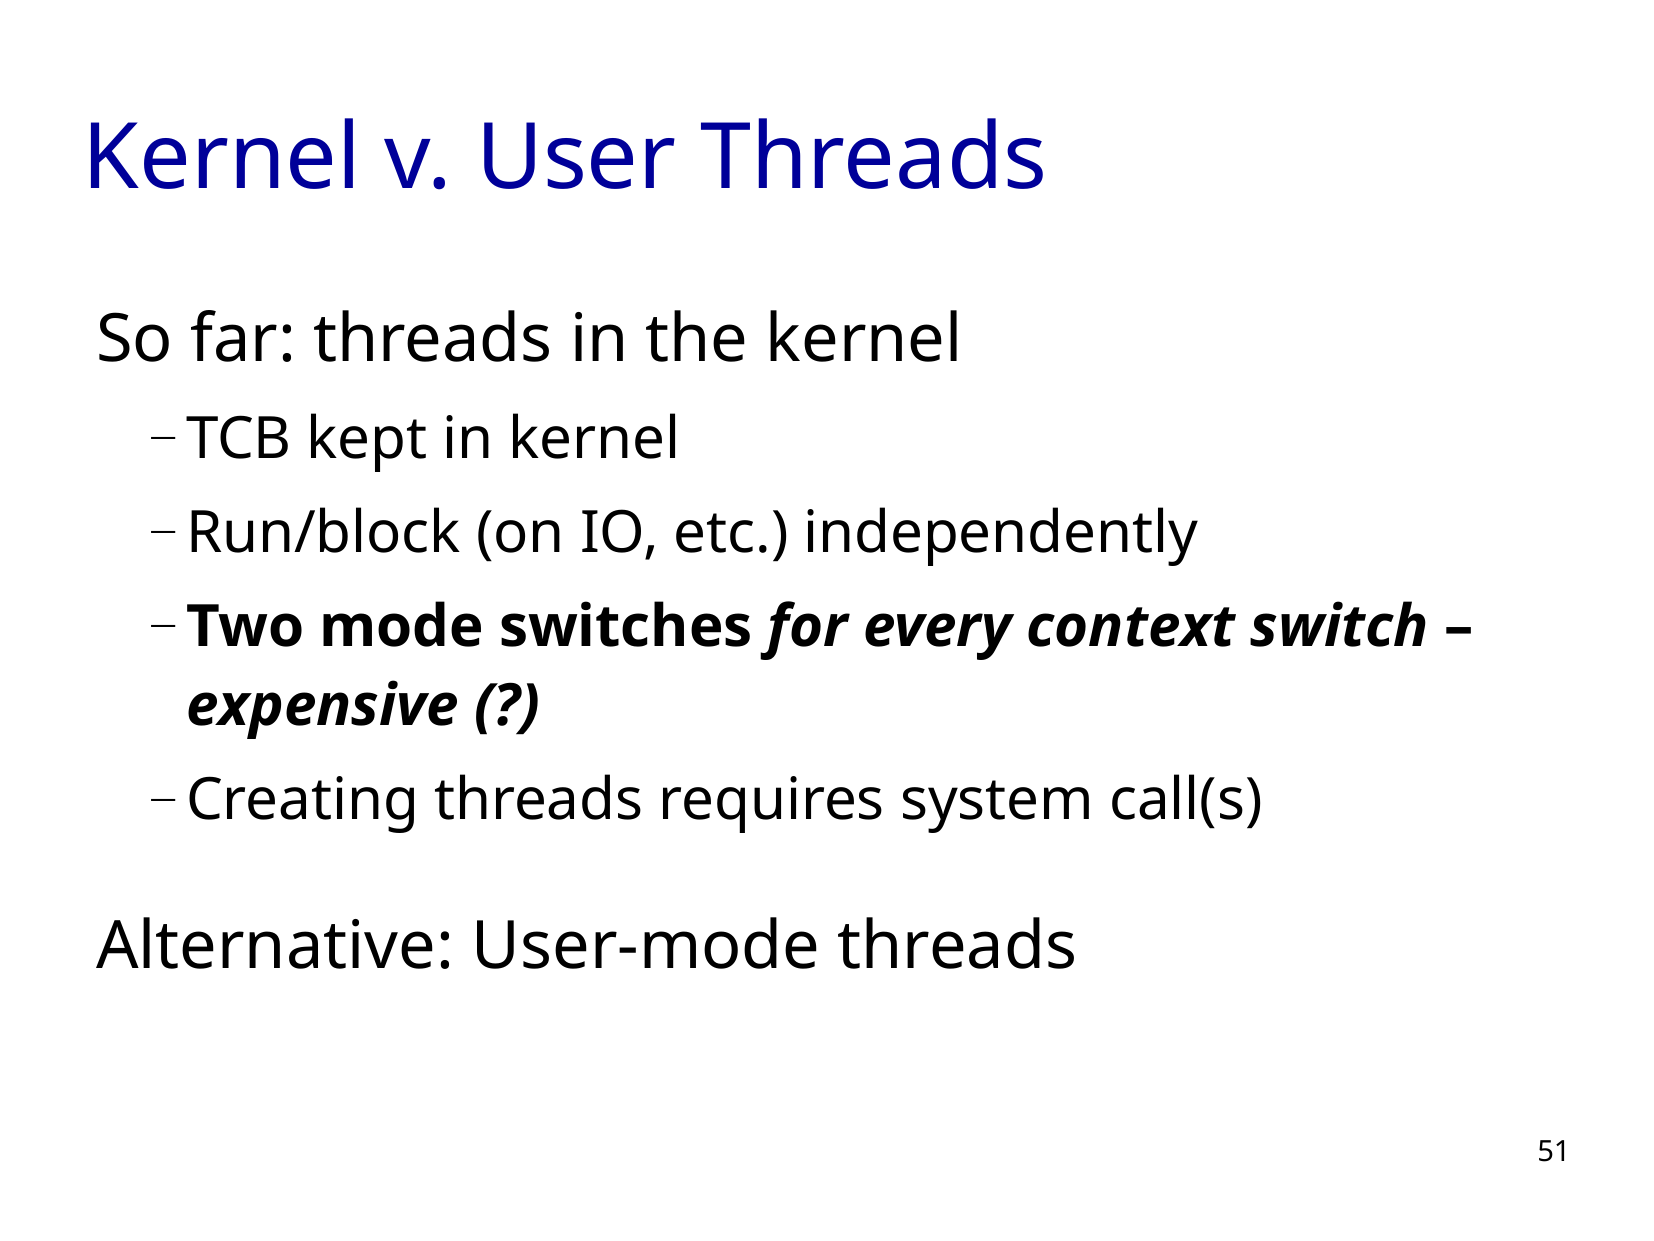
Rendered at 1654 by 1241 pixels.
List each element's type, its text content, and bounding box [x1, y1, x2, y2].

list So far: threads in the kernel TCB kept in kernel Run/block (on IO, etc.) independently Two mode switches for every context switch – expensive (?) Creating threads requires system call(s) Alternative: User-mode threads [60, 290, 1571, 1096]
title Kernel v. User Threads [82, 49, 1571, 257]
